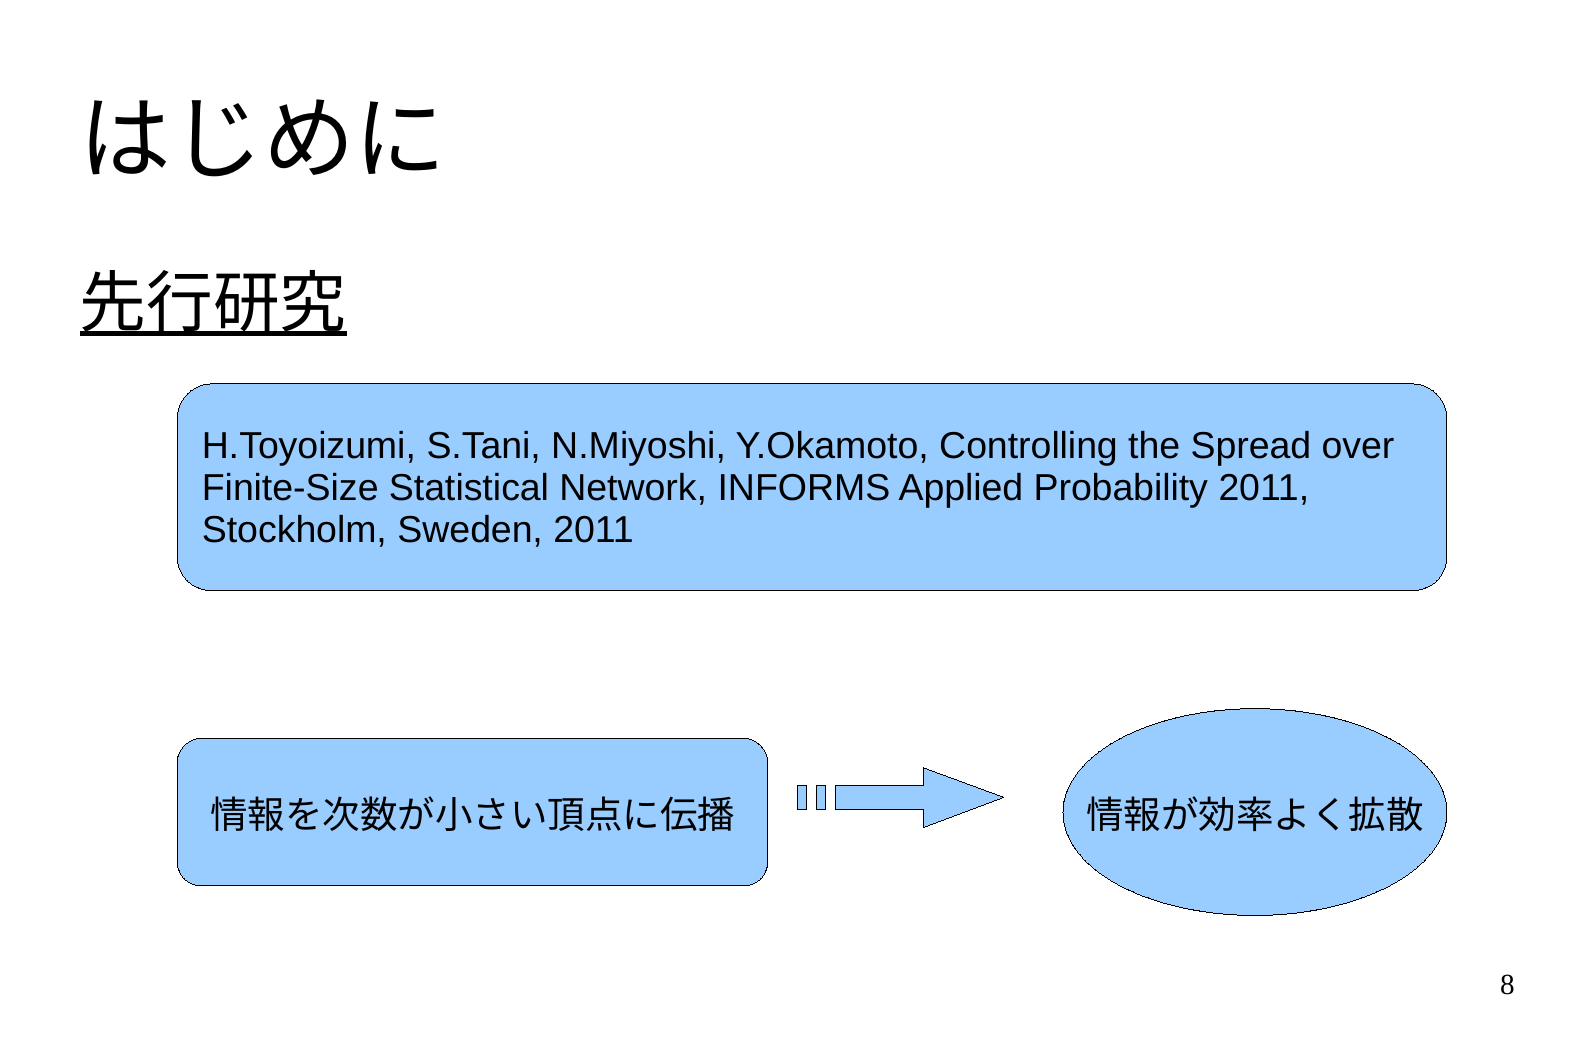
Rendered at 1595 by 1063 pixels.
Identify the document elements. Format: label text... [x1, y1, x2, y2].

text_box 情報を次数が小さい頂点に伝播 [177, 738, 768, 886]
text_box [816, 785, 826, 810]
subtitle 先行研究 [79, 248, 1515, 936]
text_box 情報が効率よく拡散 [1062, 708, 1447, 916]
title はじめに [79, 49, 1515, 213]
text_box H.Toyoizumi, S.Tani, N.Miyoshi, Y.Okamoto, Controlling the Spread over Finite-Size Statistical Network, INFORMS Applied Probability 2011, Stockholm, Sweden, 2011 [177, 383, 1447, 591]
text_box [797, 785, 807, 810]
text_box [835, 767, 1004, 828]
